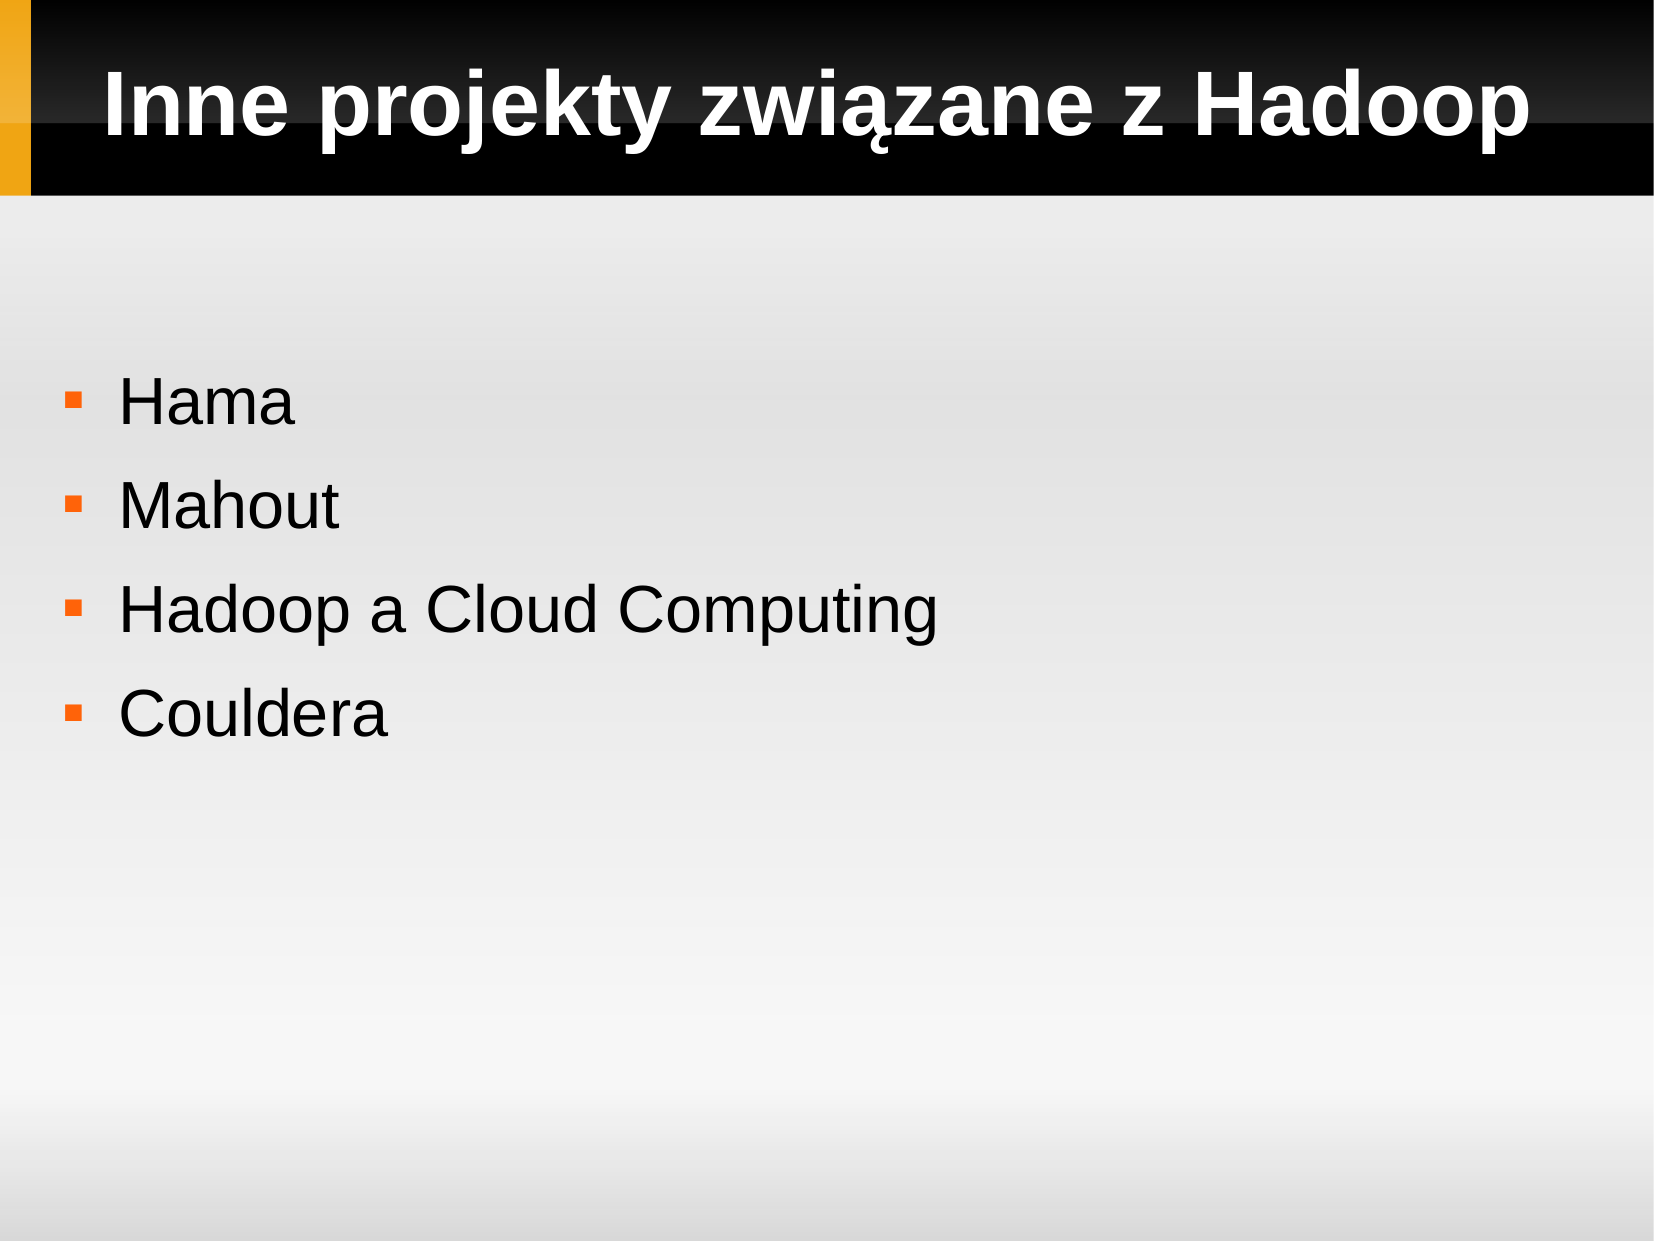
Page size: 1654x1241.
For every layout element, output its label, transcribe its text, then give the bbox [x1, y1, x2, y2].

list Hama Mahout Hadoop a Cloud Computing Couldera [47, 259, 1536, 1063]
title [76, 1, 1565, 207]
picture [0, 0, 1654, 1241]
title Inne projekty związane z Hadoop [77, 7, 1566, 200]
